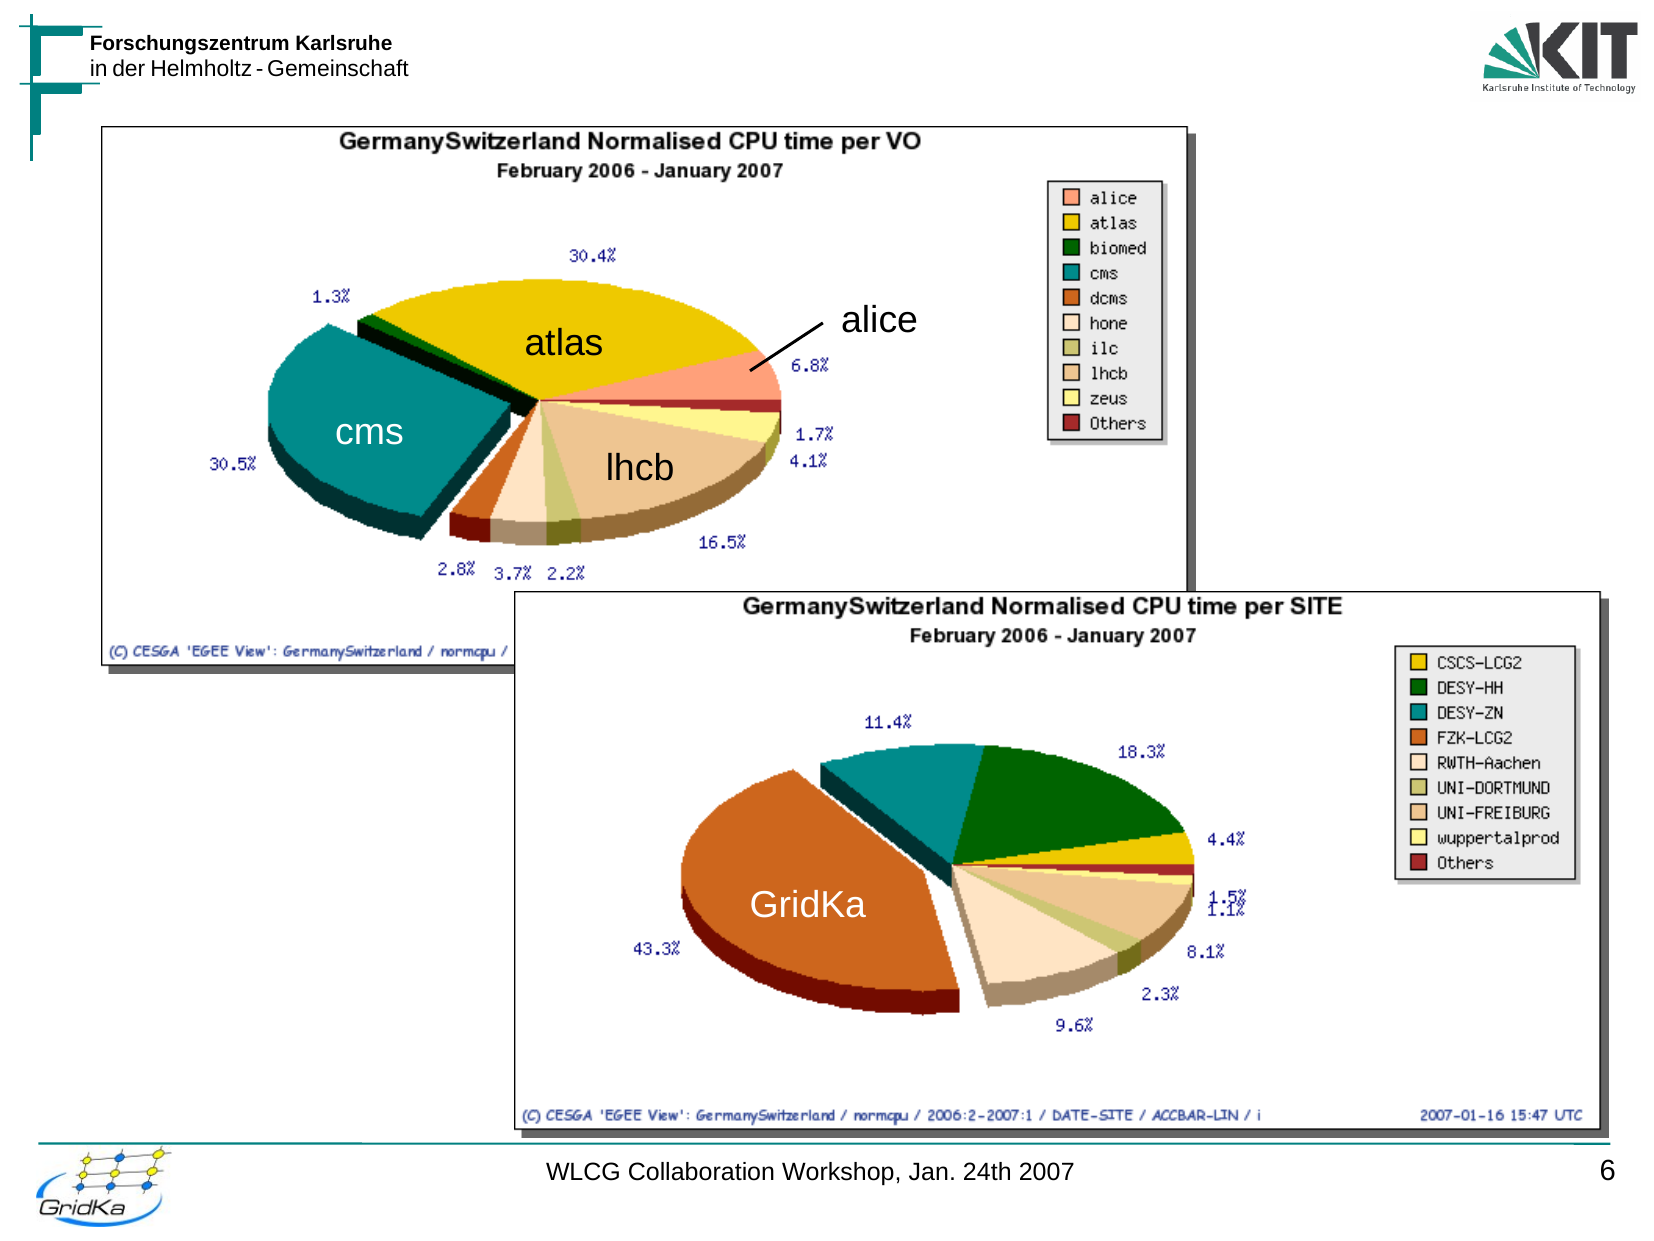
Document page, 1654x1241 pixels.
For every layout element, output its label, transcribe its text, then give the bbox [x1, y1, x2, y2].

picture [101, 126, 1609, 1138]
text_box alice [825, 289, 935, 350]
text_box cms [318, 402, 421, 462]
text_box GridKa [733, 875, 883, 935]
picture [36, 1145, 172, 1227]
text_box lhcb [589, 437, 691, 498]
text_box atlas [508, 312, 620, 373]
picture [1470, 11, 1641, 102]
